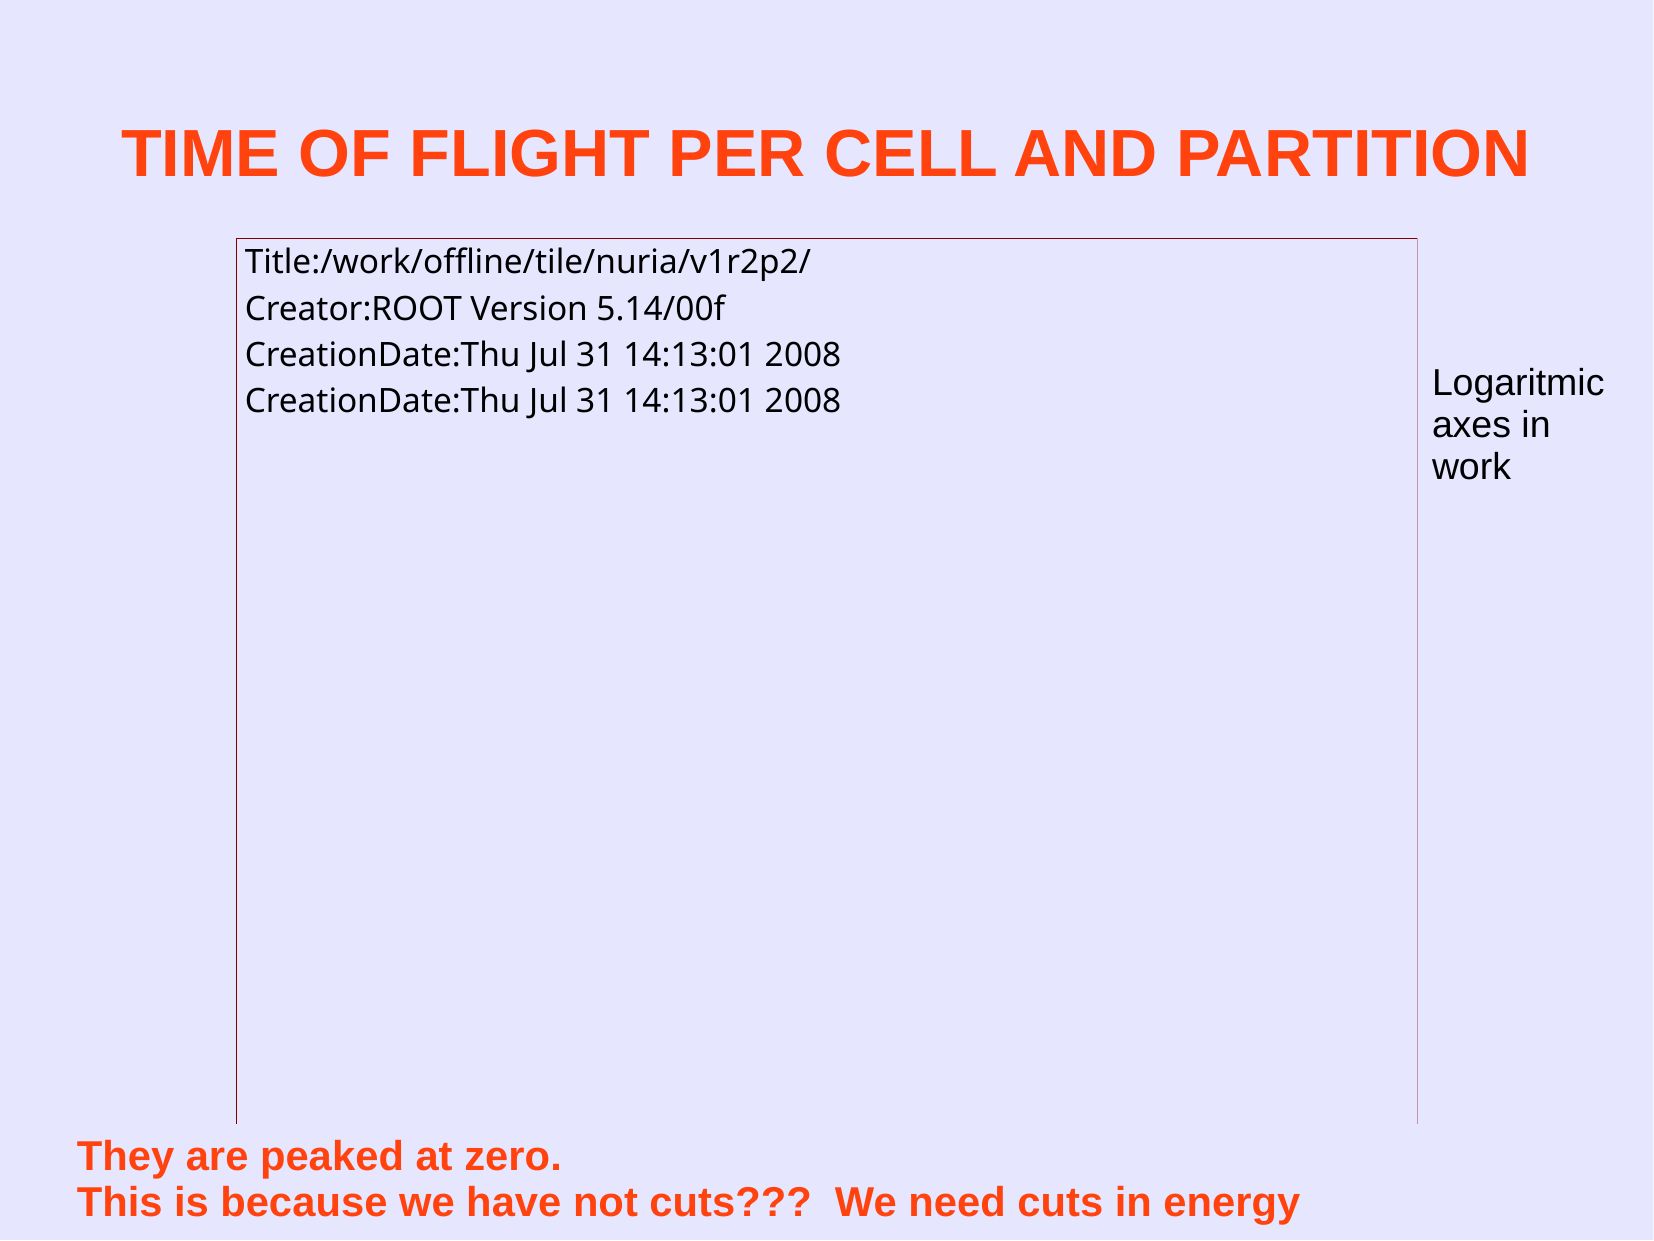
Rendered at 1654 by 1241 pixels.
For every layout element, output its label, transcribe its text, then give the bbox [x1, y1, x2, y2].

title TIME OF FLIGHT PER CELL AND PARTITION [82, 56, 1571, 250]
text_box Logaritmic axes in work [1417, 354, 1625, 496]
picture [234, 236, 1418, 1122]
text_box They are peaked at zero. This is because we have not cuts??? We need cuts in energy [59, 1122, 1625, 1236]
